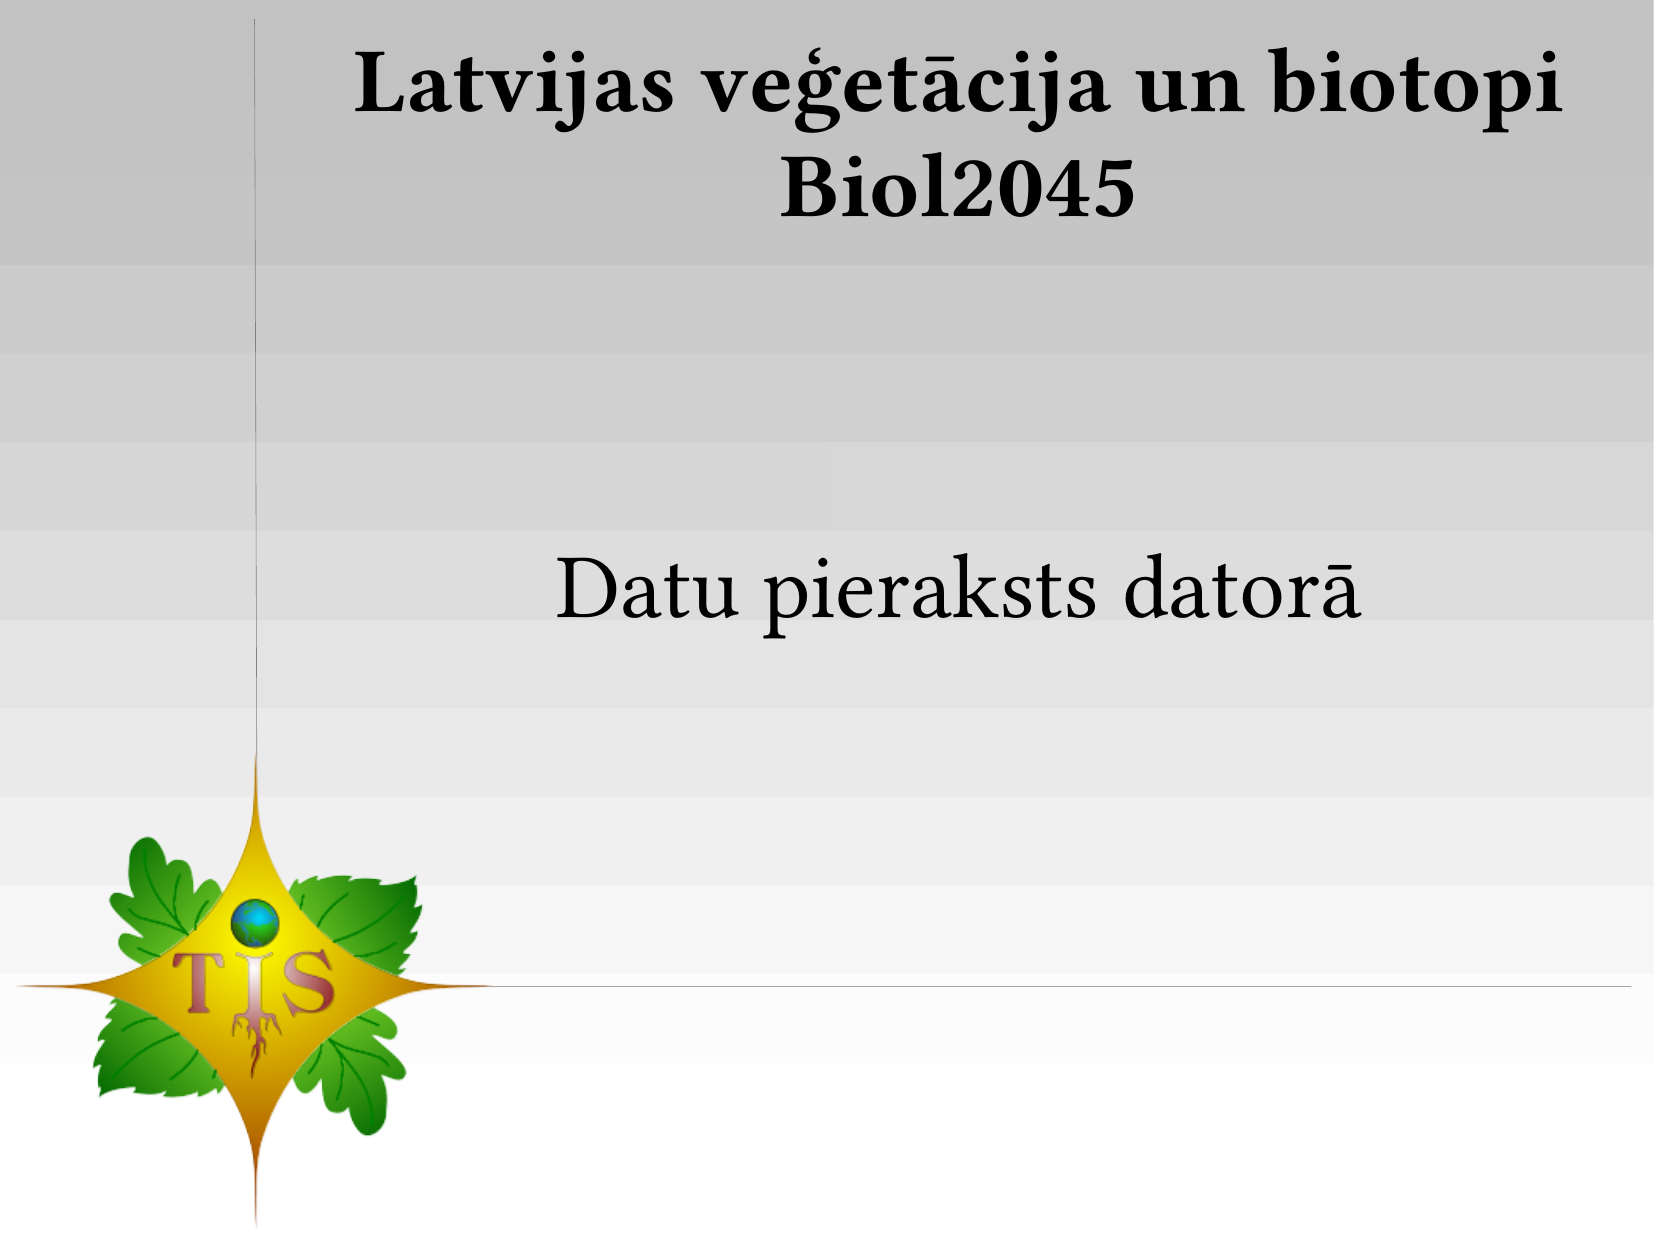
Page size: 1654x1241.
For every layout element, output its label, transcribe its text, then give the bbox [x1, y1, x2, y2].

title Datu pieraksts datorā [295, 314, 1625, 861]
picture [0, 0, 1654, 1241]
